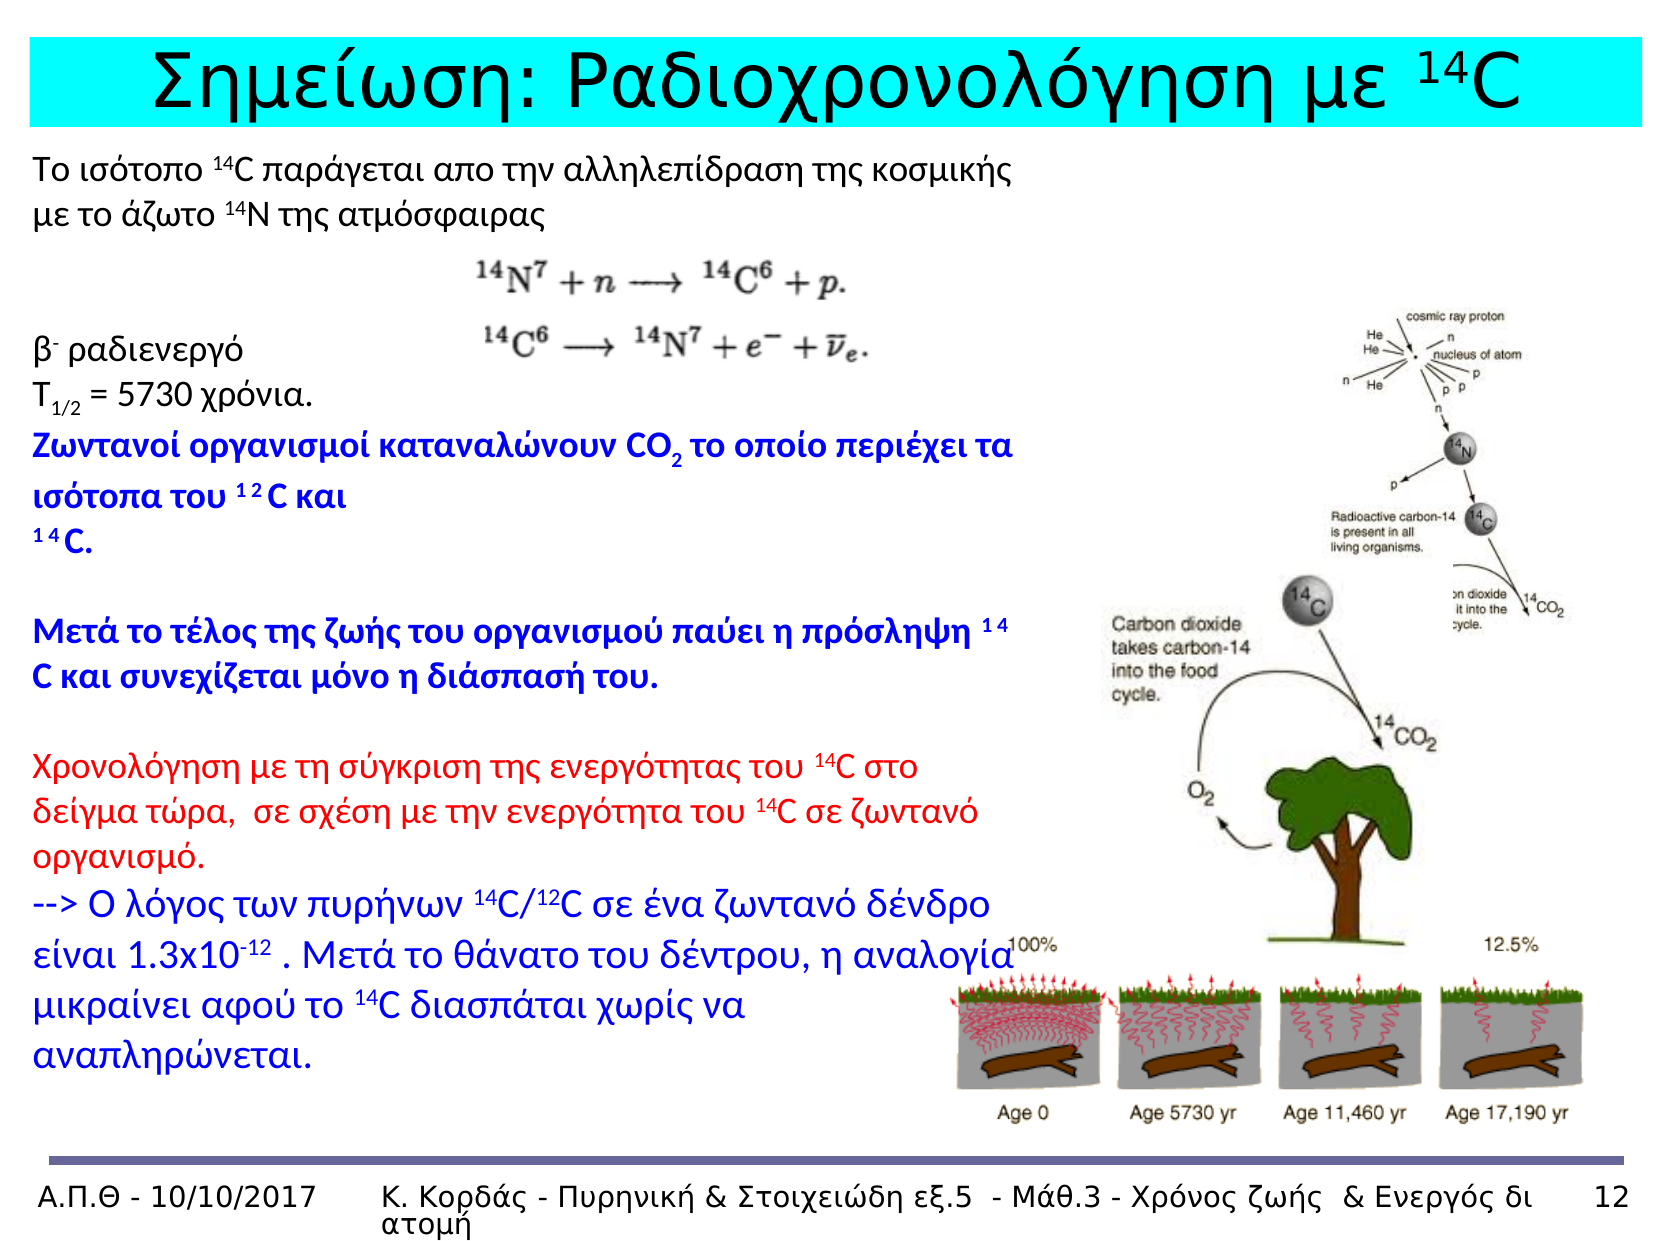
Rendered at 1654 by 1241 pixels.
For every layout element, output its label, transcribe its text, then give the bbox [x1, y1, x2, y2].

picture [472, 237, 871, 388]
picture [937, 286, 1607, 1136]
text_box Το ισότοπο 14C παράγεται απο την αλληλεπίδραση της κοσμικής με το άζωτο 14Ν της ατμόσφαιρας β- ραδιενεργό T1/2 = 5730 χρόνια. Ζωντανοί οργανισμοί καταναλώνουν CO2 το οποίο περιέχει τα ισότοπα του 1 2 C και 1 4 C. Μετά το τέλος της ζωής του οργανισμού παύει η πρόσληψη 1 4 C και συνεχίζεται μόνο η διάσπασή του. Χρονολόγηση με τη σύγκριση της ενεργότητας του 14C στο δείγμα τώρα, σε σχέση με την ενεργότητα του 14C σε ζωντανό οργανισμό. --> O λόγος των πυρήνων 14C/12C σε ένα ζωντανό δένδρο είναι 1.3x10-12 . Mετά το θάνατο του δέντρου, η αναλογία μικραίνει αφού το 14C διασπάται χωρίς να αναπληρώνεται. [17, 136, 1031, 1085]
title Σημείωση: Ραδιοχρονολόγηση με 14C [29, 37, 1643, 127]
